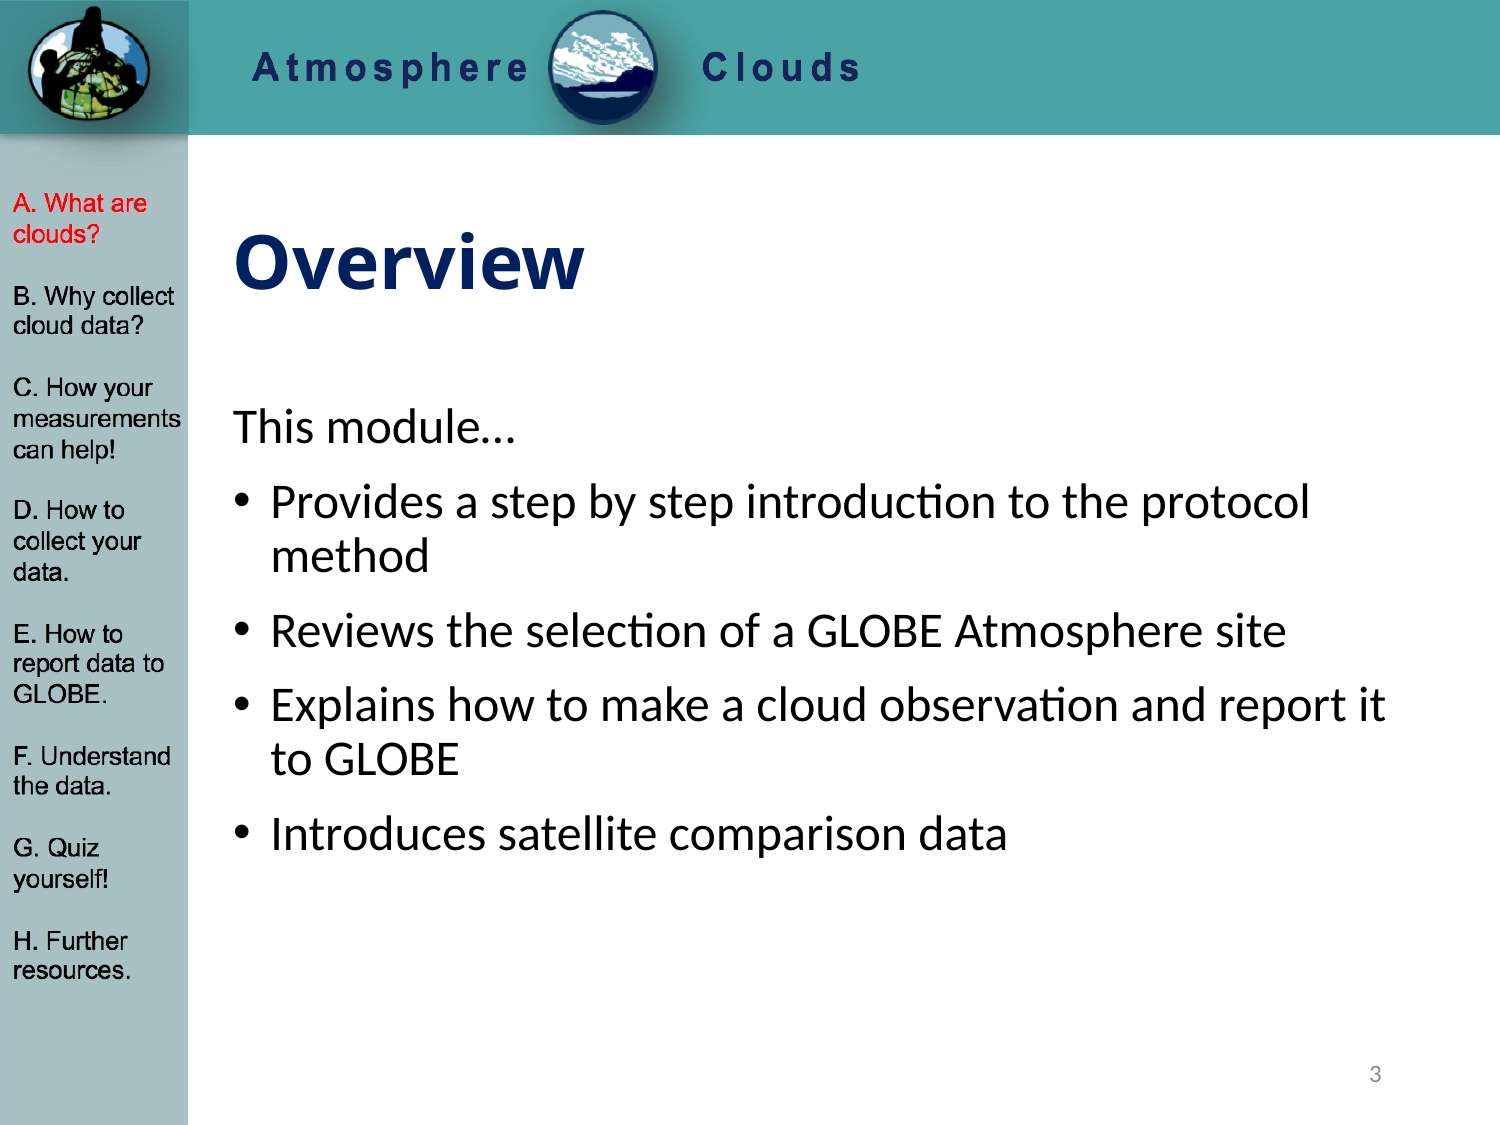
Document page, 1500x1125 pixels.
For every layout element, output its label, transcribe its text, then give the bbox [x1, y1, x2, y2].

list This module… Provides a step by step introduction to the protocol method Reviews the selection of a GLOBE Atmosphere site Explains how to make a cloud observation and report it to GLOBE Introduces satellite comparison data [217, 392, 1442, 1014]
picture [0, 0, 1500, 1125]
title Overview [217, 156, 1442, 374]
slide_number <number> [1059, 1042, 1397, 1103]
